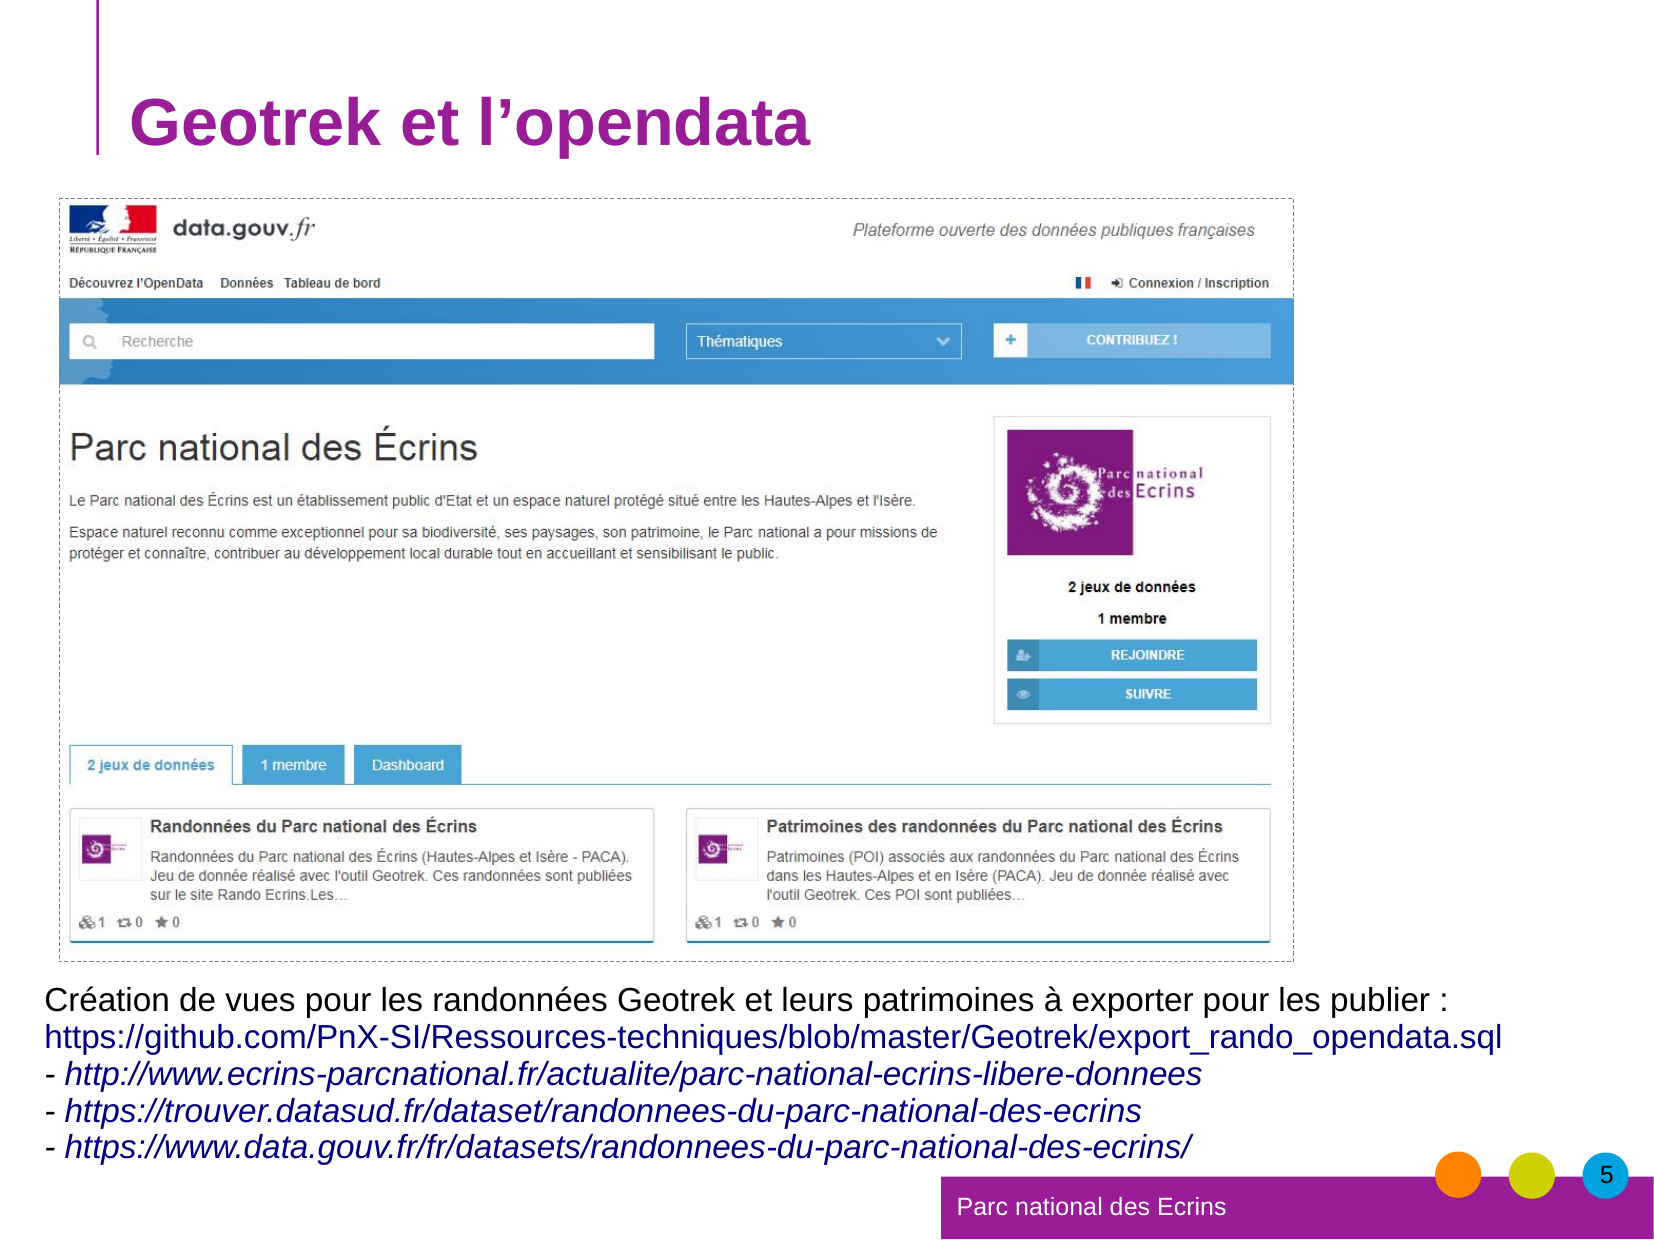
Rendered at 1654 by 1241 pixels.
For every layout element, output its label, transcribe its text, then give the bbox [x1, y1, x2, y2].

text_box - http://www.ecrins-parcnational.fr/actualite/parc-national-ecrins-libere-donnees - https://trouver.datasud.fr/dataset/randonnees-du-parc-national-des-ecrins - https://www.data.gouv.fr/fr/datasets/randonnees-du-parc-national-des-ecrins/ [29, 1064, 1220, 1241]
title Geotrek et l’opendata [129, 11, 1619, 160]
picture [59, 198, 1294, 962]
text_box Création de vues pour les randonnées Geotrek et leurs patrimoines à exporter pour les publier : https://github.com/PnX-SI/Ressources-techniques/blob/master/Geotrek/export_rando_opendata.sql [29, 974, 1529, 1064]
